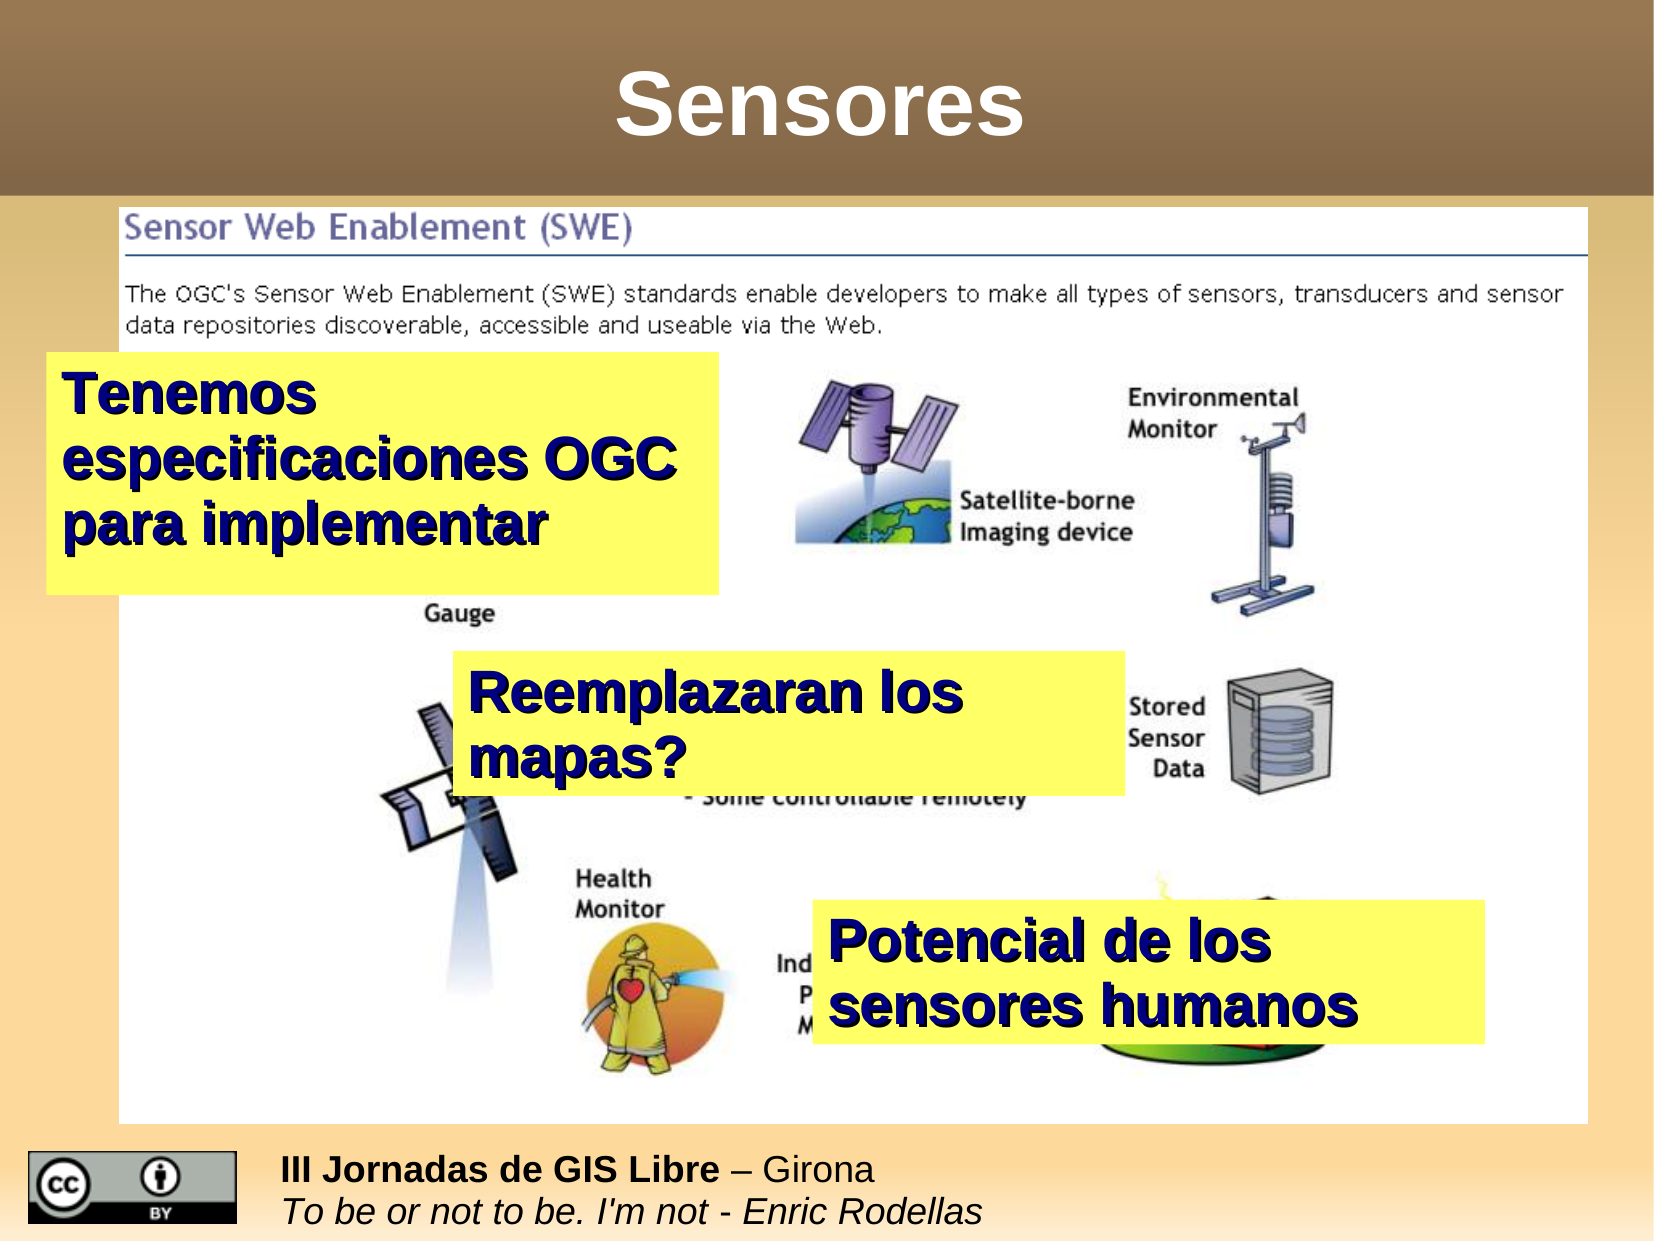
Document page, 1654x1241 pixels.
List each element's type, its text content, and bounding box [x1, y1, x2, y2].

text_box III Jornadas de GIS Libre – Girona To be or not to be. I'm not - Enric Rodellas [265, 1141, 1152, 1241]
text_box Tenemos especificaciones OGC para implementar [46, 352, 719, 596]
title Sensores [76, 0, 1565, 208]
picture [0, 0, 1654, 1241]
text_box Reemplazaran los mapas? [453, 650, 1126, 796]
text_box Potencial de los sensores humanos [812, 899, 1485, 1045]
